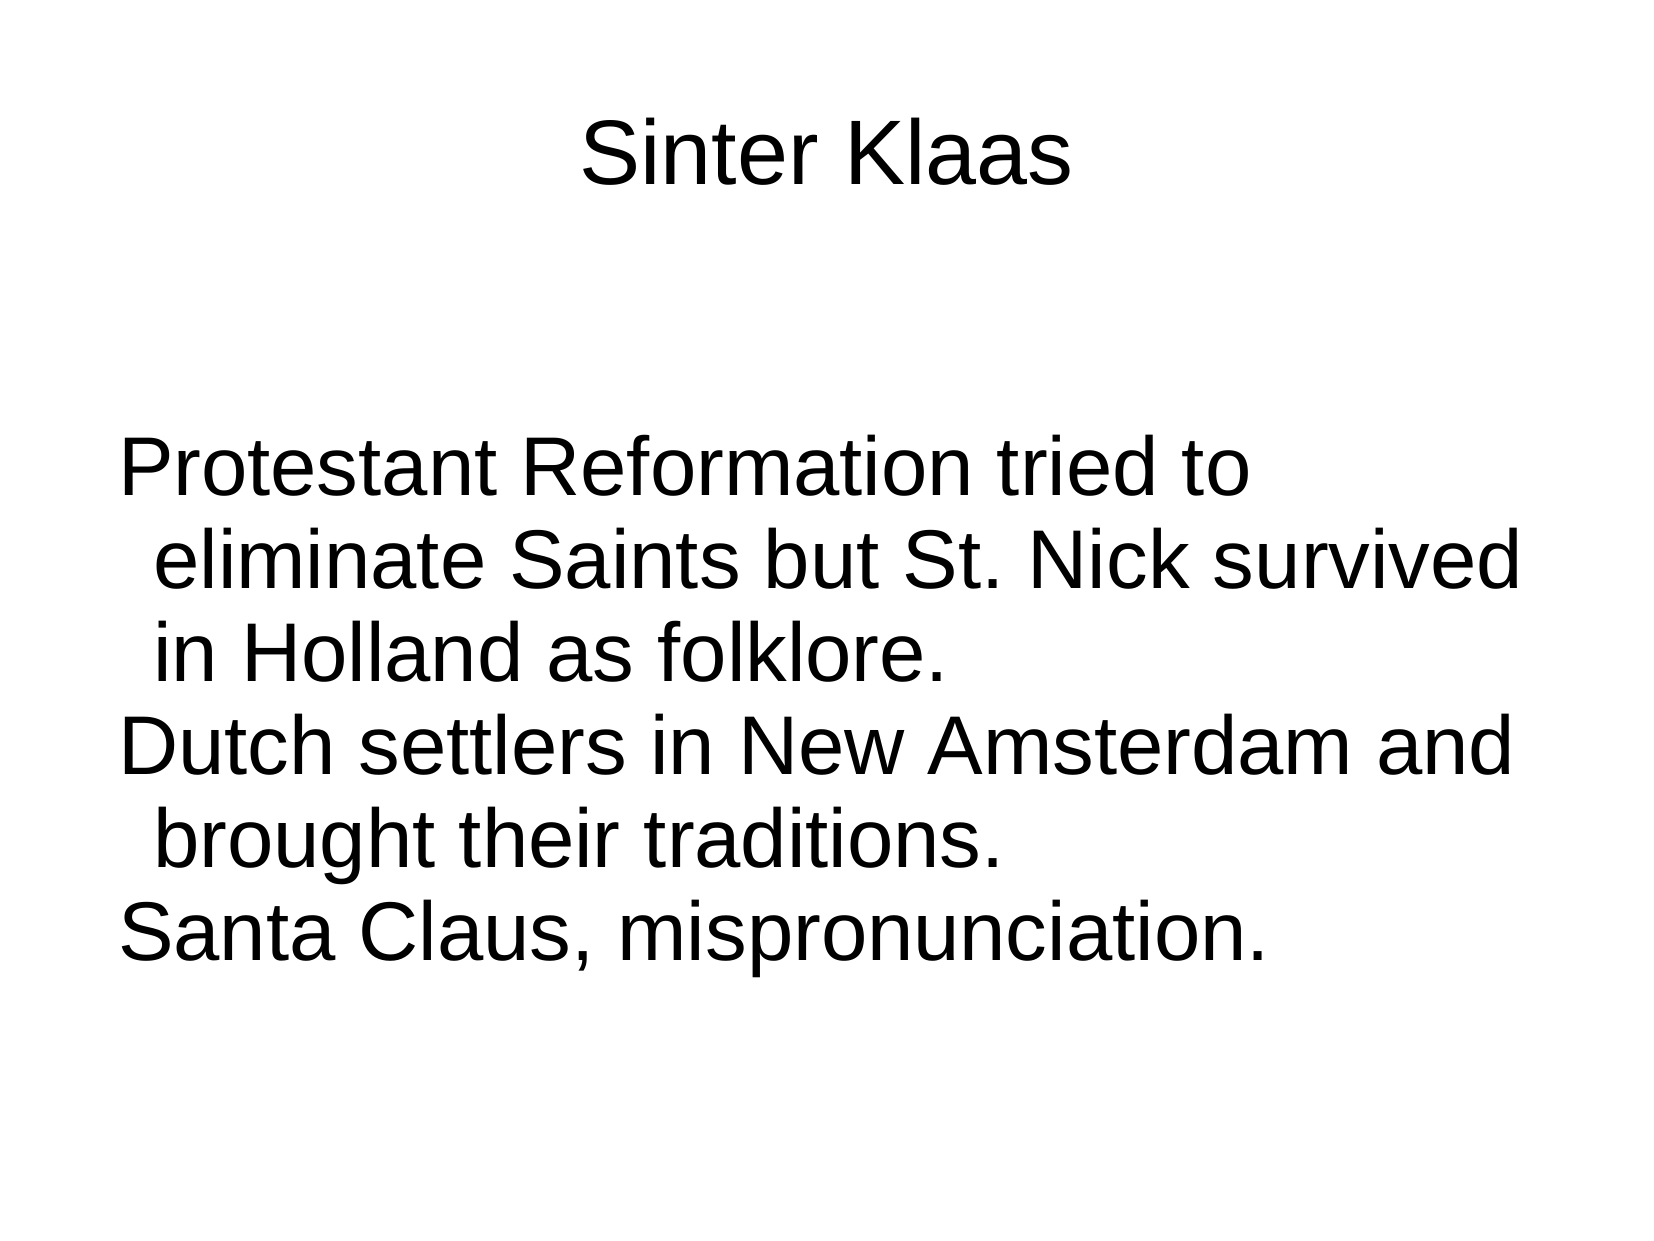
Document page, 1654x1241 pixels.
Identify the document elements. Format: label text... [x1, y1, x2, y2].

subtitle Protestant Reformation tried to eliminate Saints but St. Nick survived in Holland as folklore. Dutch settlers in New Amsterdam and brought their traditions. Santa Claus, mispronunciation. [82, 290, 1571, 1109]
title Sinter Klaas [82, 49, 1571, 257]
